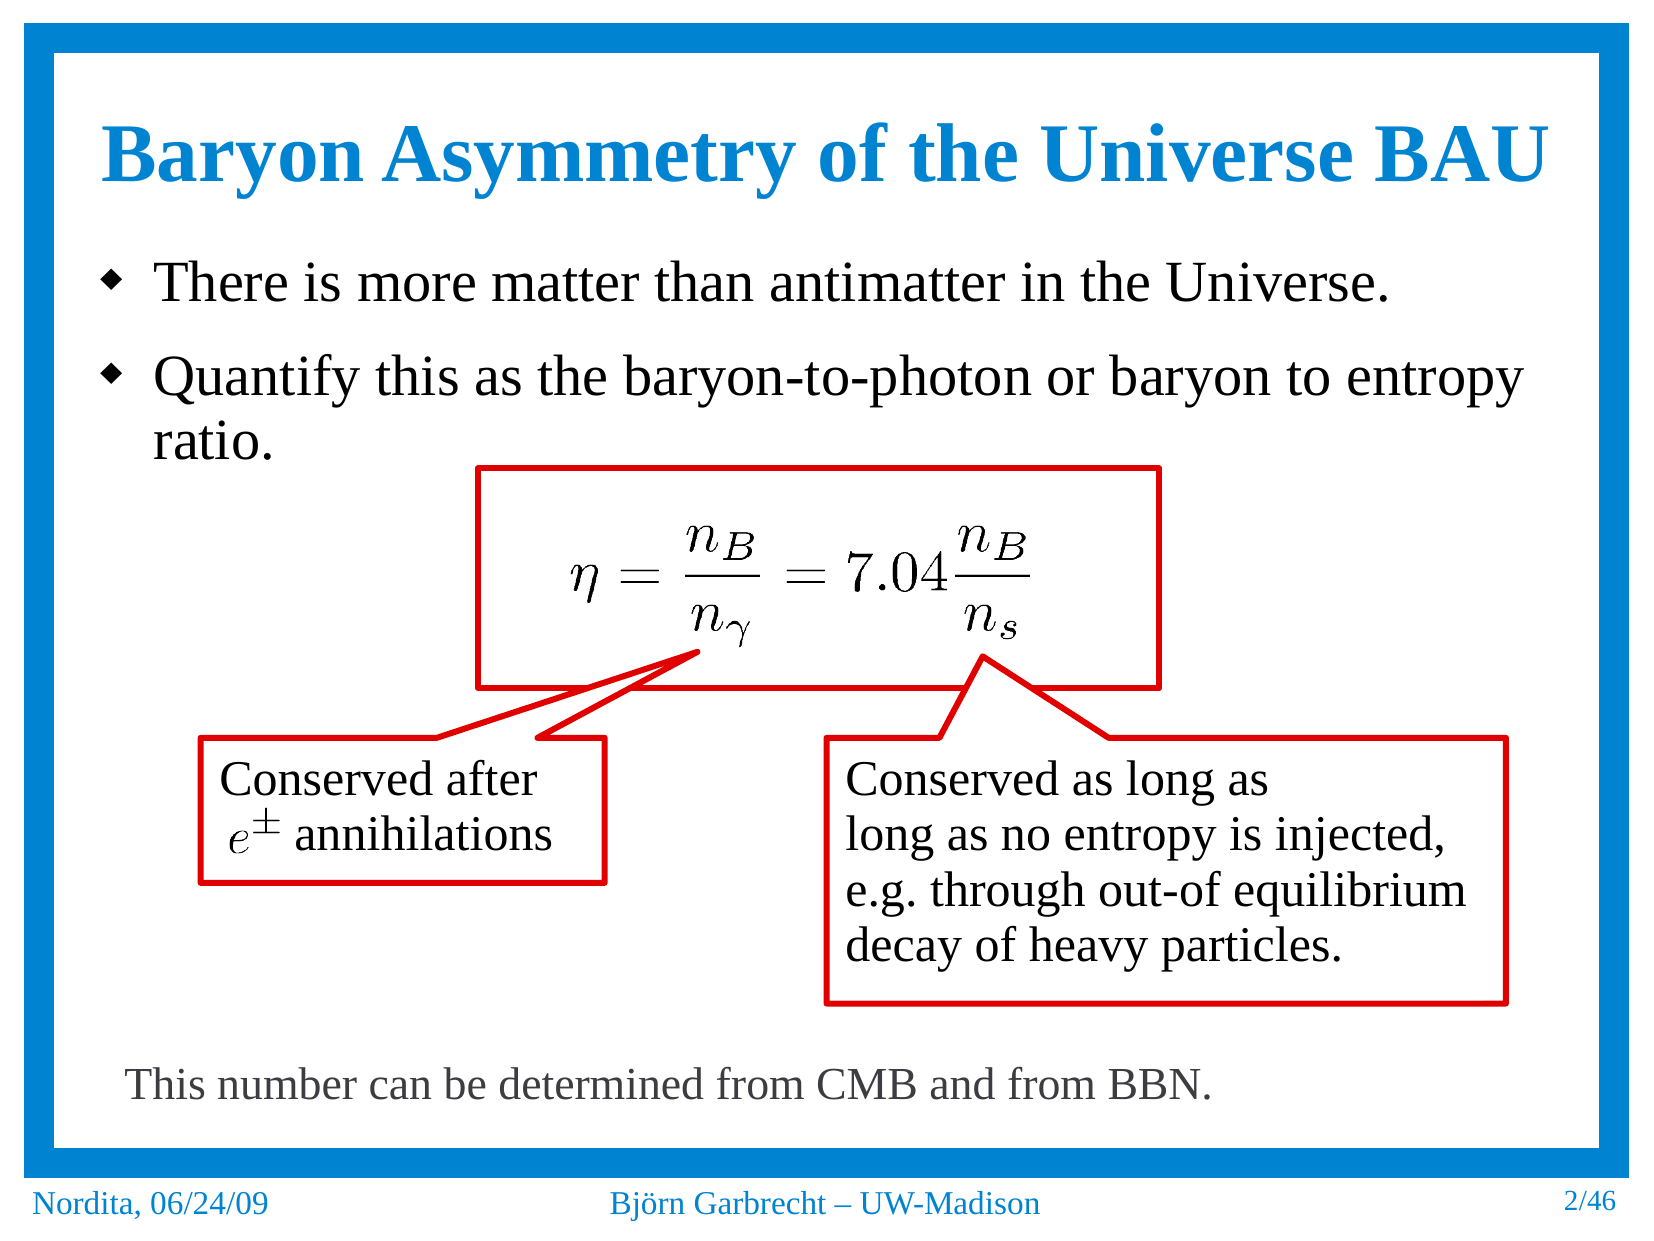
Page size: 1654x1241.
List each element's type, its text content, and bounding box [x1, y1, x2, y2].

text_box [200, 651, 698, 883]
text_box This number can be determined from CMB and from BBN. [109, 1051, 1568, 1122]
picture [223, 804, 294, 860]
title Baryon Asymmetry of the Universe BAU [82, 49, 1571, 248]
text_box Conserved as long as long as no entropy is injected, e.g. through out-of equilibrium decay of heavy particles. [830, 743, 1484, 1001]
picture [559, 523, 1038, 651]
text_box [826, 656, 1506, 1004]
text_box Conserved after annihilations [204, 743, 569, 880]
list There is more matter than antimatter in the Universe. Quantify this as the baryon-to-photon or baryon to entropy ratio. [82, 248, 1571, 522]
